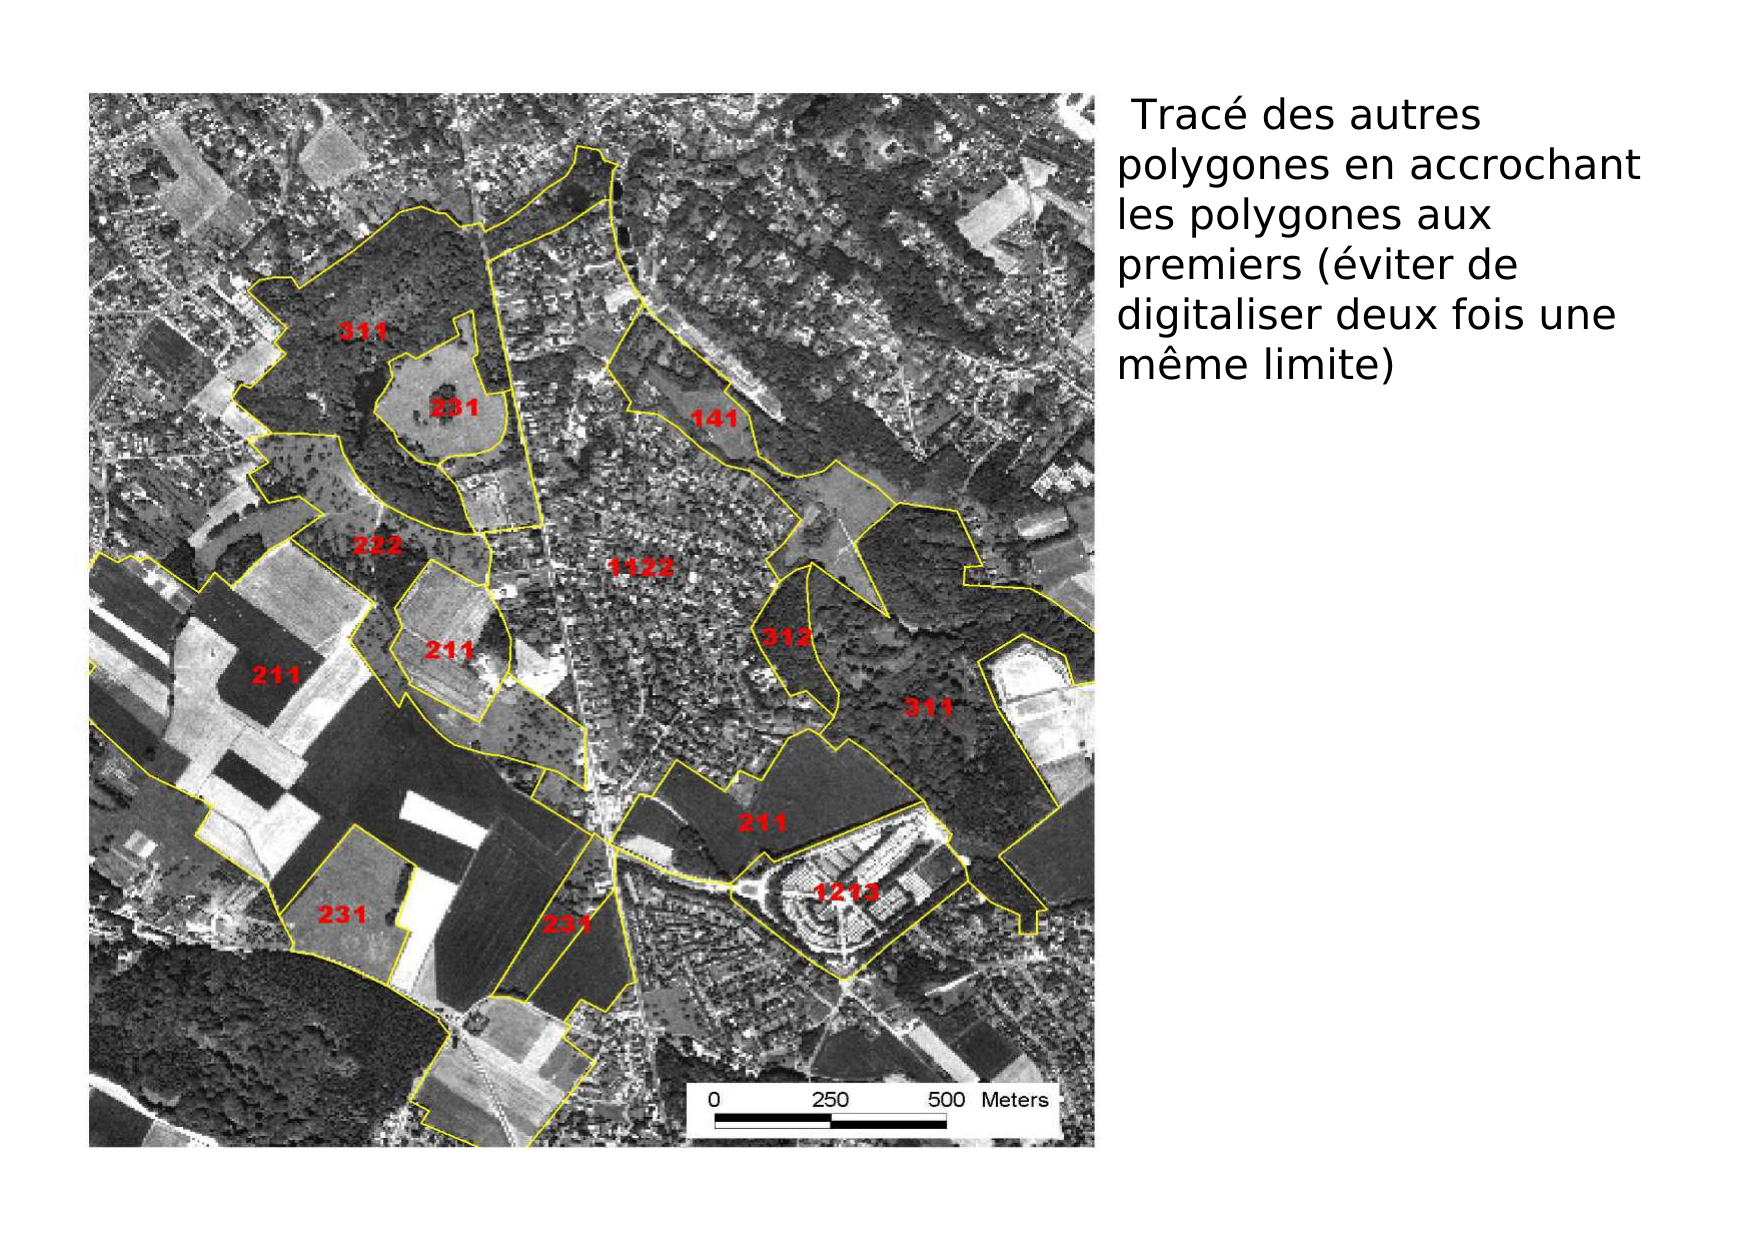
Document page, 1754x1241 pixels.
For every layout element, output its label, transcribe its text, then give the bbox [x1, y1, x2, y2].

picture [59, 58, 1133, 1182]
text_box Tracé des autres polygones en accrochant les polygones aux premiers (éviter de digitaliser deux fois une même limite) [1101, 80, 1695, 396]
